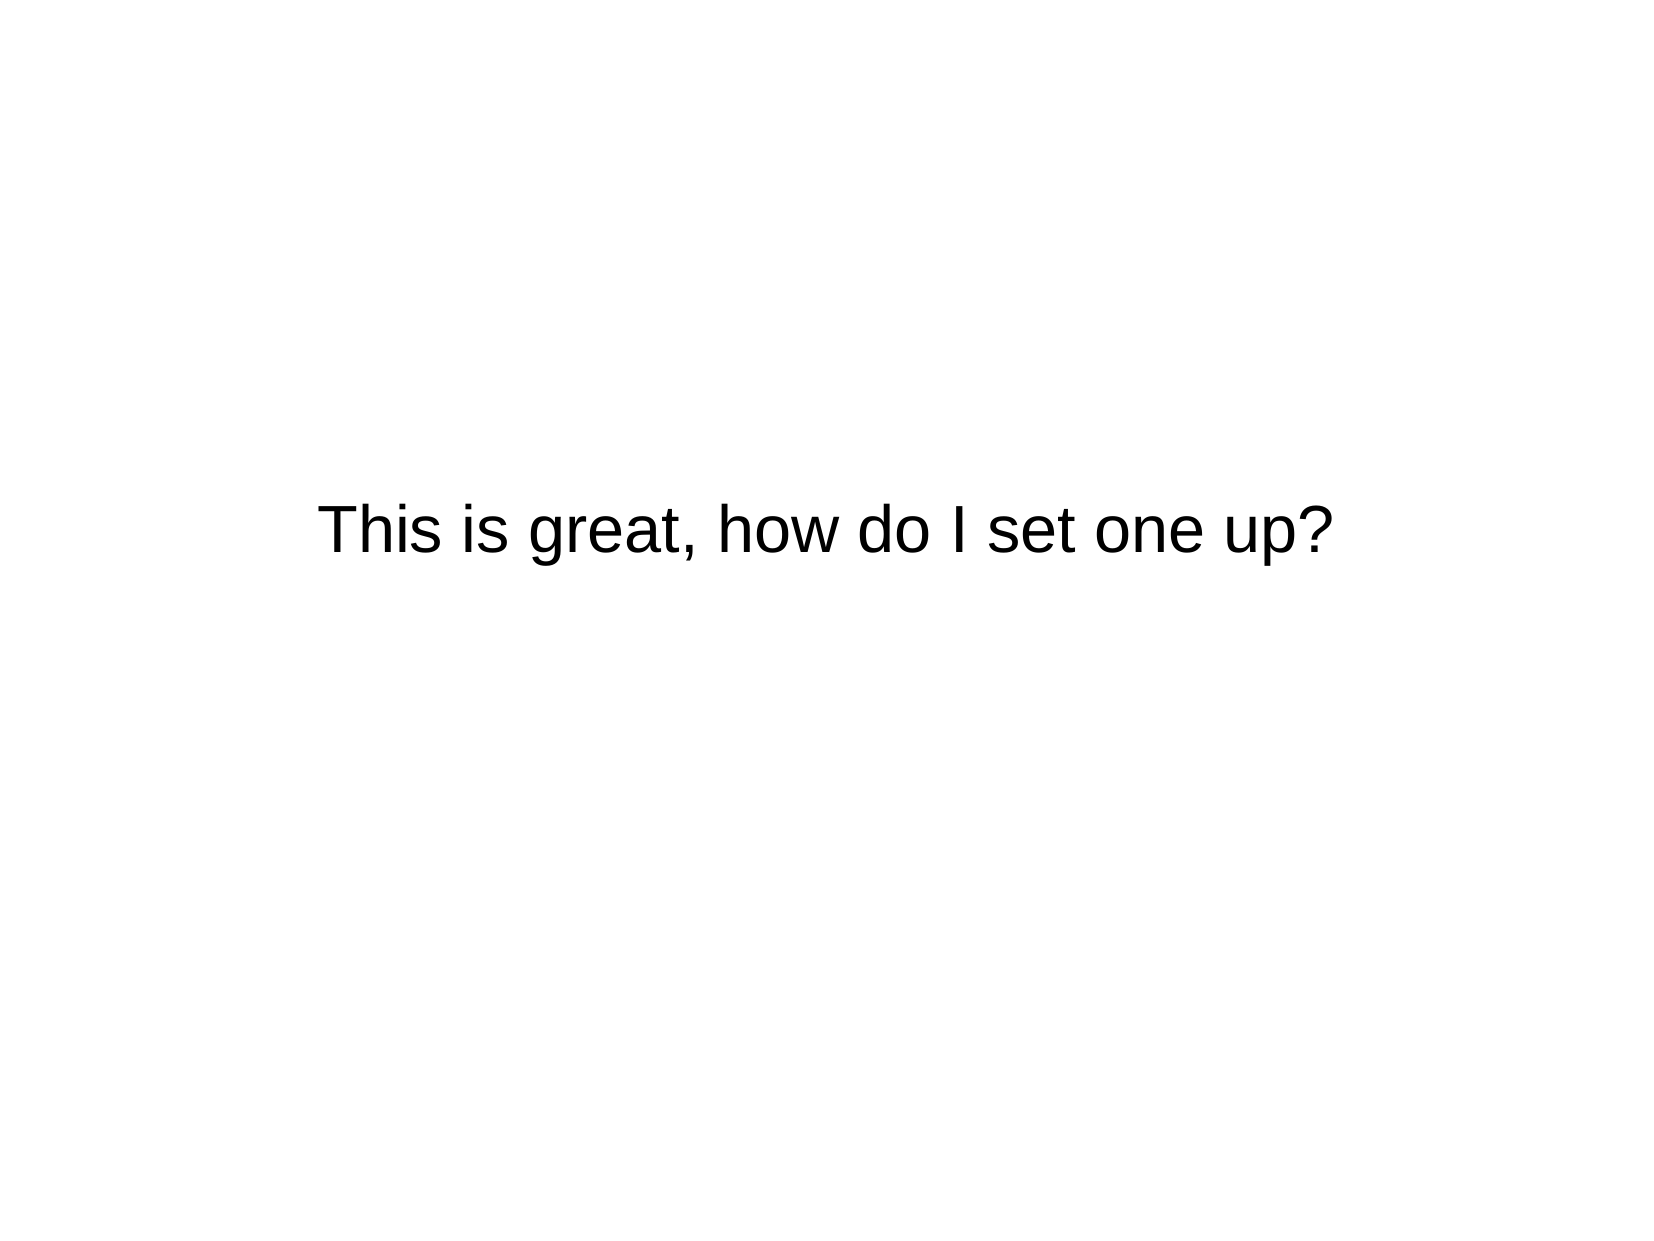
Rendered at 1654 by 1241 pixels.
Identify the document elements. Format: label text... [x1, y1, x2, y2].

subtitle This is great, how do I set one up? [82, 49, 1571, 1010]
